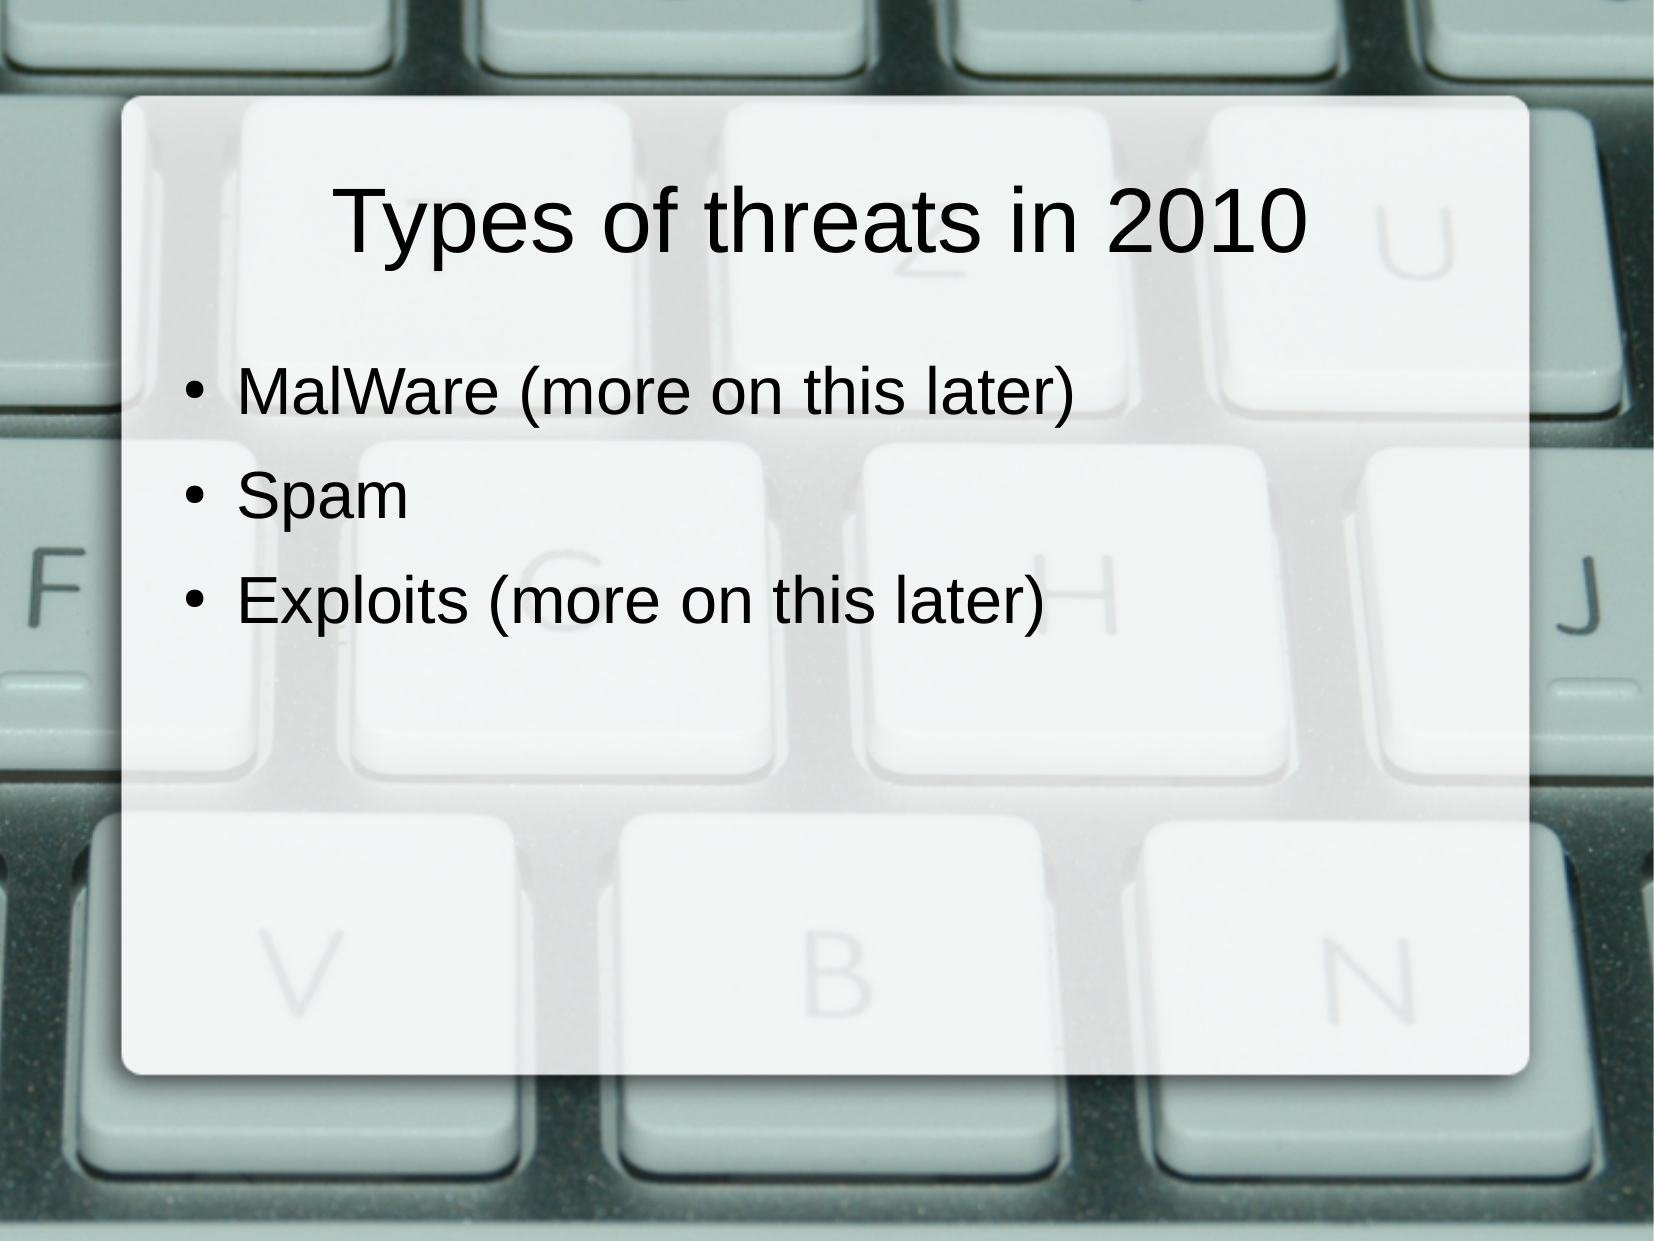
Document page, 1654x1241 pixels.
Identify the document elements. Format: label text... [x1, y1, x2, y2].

list MalWare (more on this later) Spam Exploits (more on this later) [147, 354, 1506, 1049]
picture [0, 0, 1654, 1241]
title Types of threats in 2010 [135, 125, 1506, 318]
